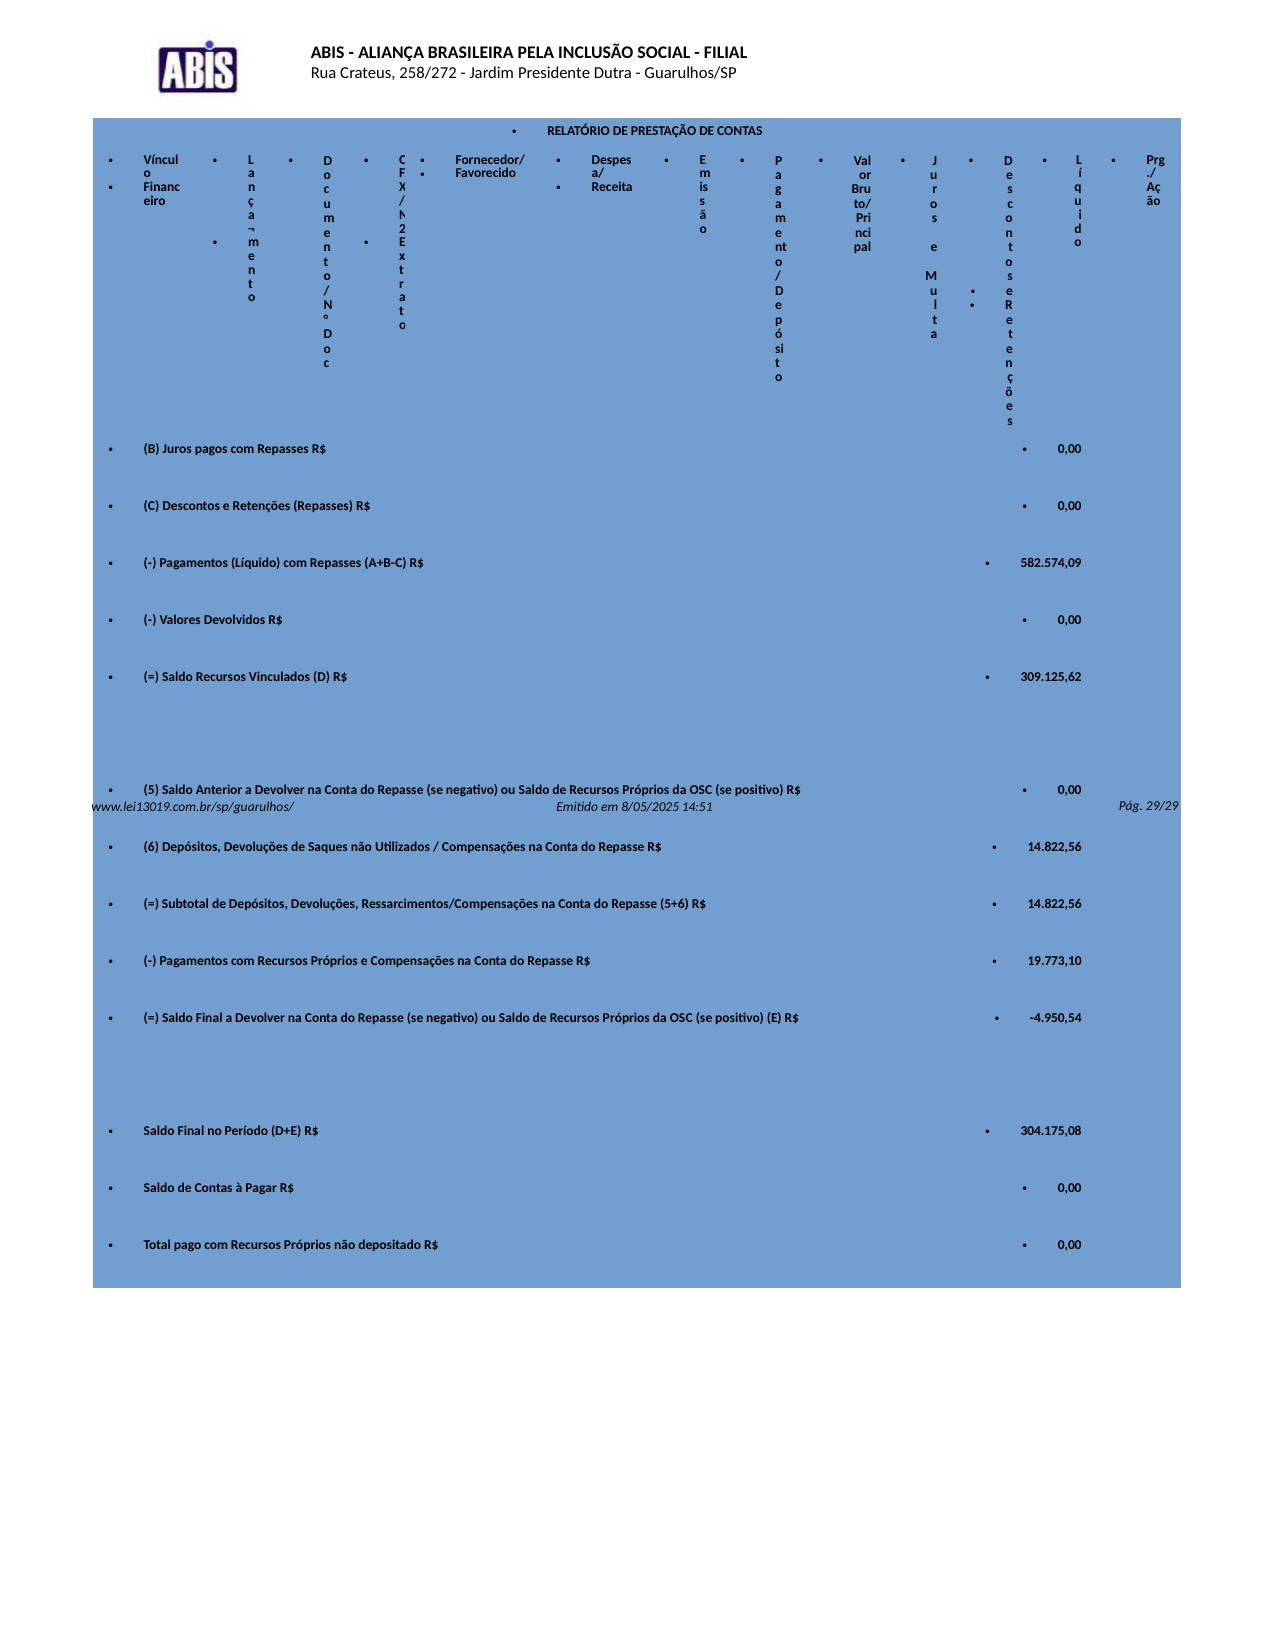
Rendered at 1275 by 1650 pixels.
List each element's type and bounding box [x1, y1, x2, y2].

text_box [556, 797, 721, 814]
table_header [93, 118, 1181, 147]
text_box [91, 797, 300, 815]
picture [151, 26, 248, 111]
text_box [311, 41, 781, 80]
table_cell [93, 147, 1181, 1288]
text_box [1119, 797, 1184, 815]
